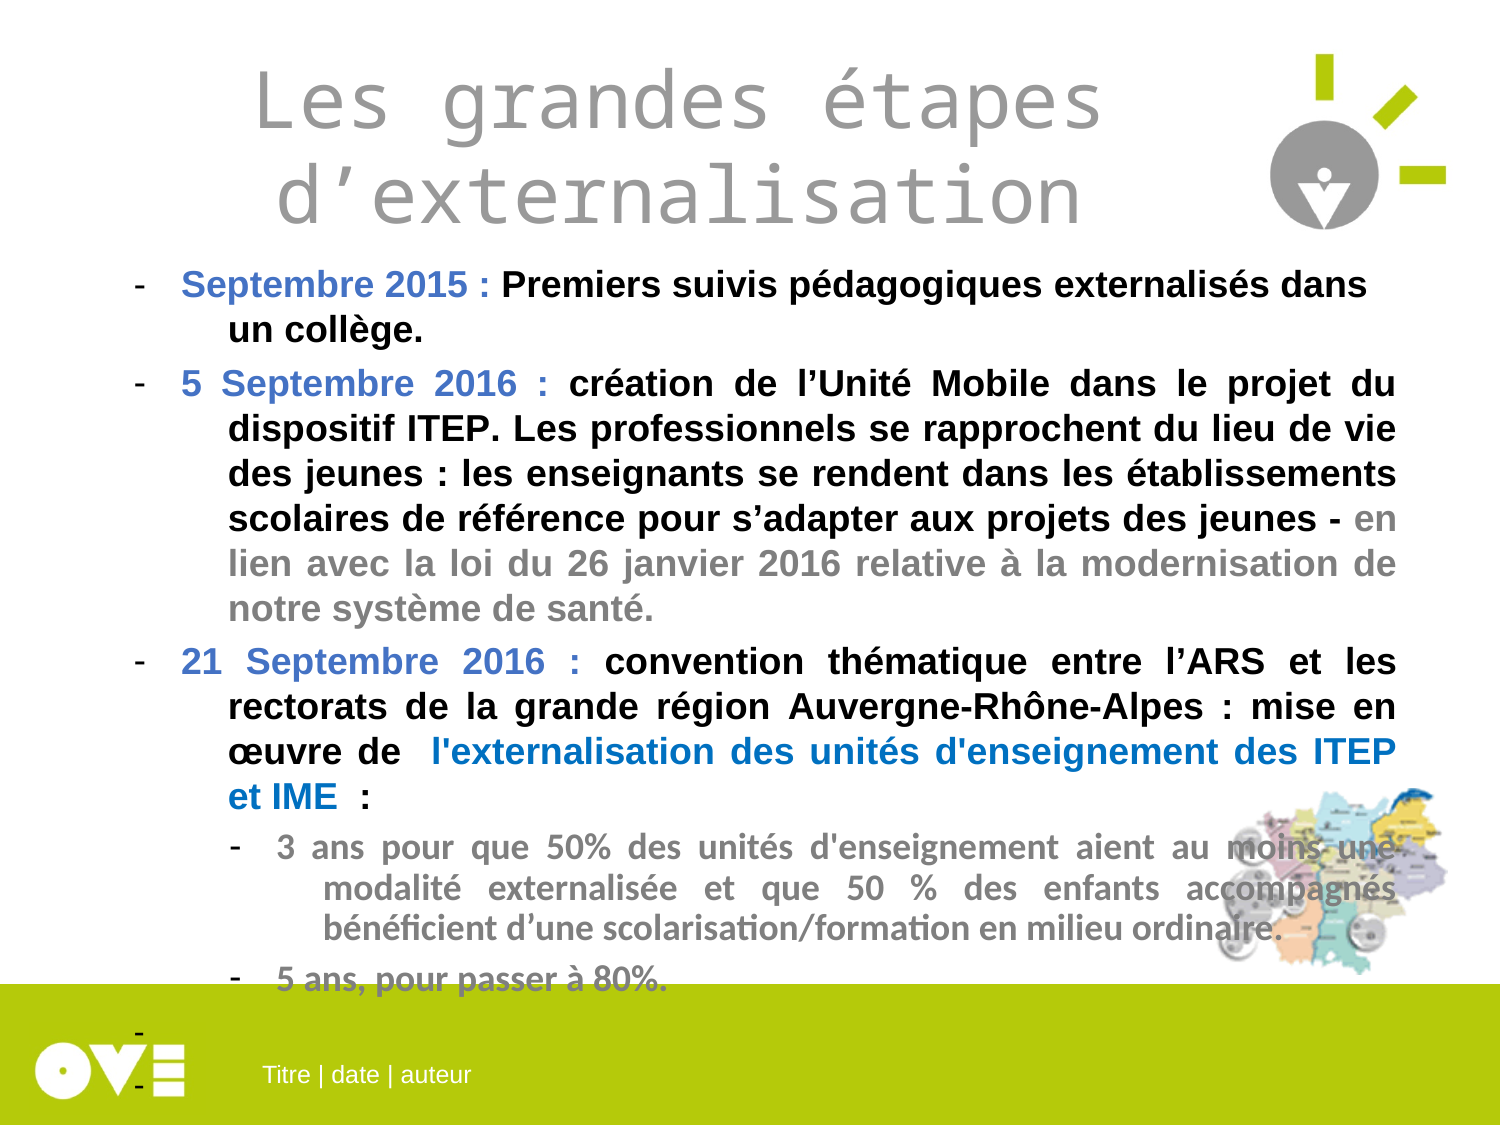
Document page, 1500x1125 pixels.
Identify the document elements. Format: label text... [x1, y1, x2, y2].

title Les grandes étapes d’externalisation [88, 41, 1270, 248]
list Septembre 2015 : Premiers suivis pédagogiques externalisés dans un collège. 5 Septembre 2016 : création de l’Unité Mobile dans le projet du dispositif ITEP. Les professionnels se rapprochent du lieu de vie des jeunes : les enseignants se rendent dans les établissements scolaires de référence pour s’adapter aux projets des jeunes - en lien avec la loi du 26 janvier 2016 relative à la modernisation de notre système de santé. 21 Septembre 2016 : convention thématique entre l’ARS et les rectorats de la grande région Auvergne-Rhône-Alpes : mise en œuvre de l'externalisation des unités d'enseignement des ITEP et IME : 3 ans pour que 50% des unités d'enseignement aient au moins une modalité externalisée et que 50 % des enfants accompagnés bénéficient d’une scolarisation/formation en milieu ordinaire. 5 ans, pour passer à 80%. [4, 260, 1398, 1003]
